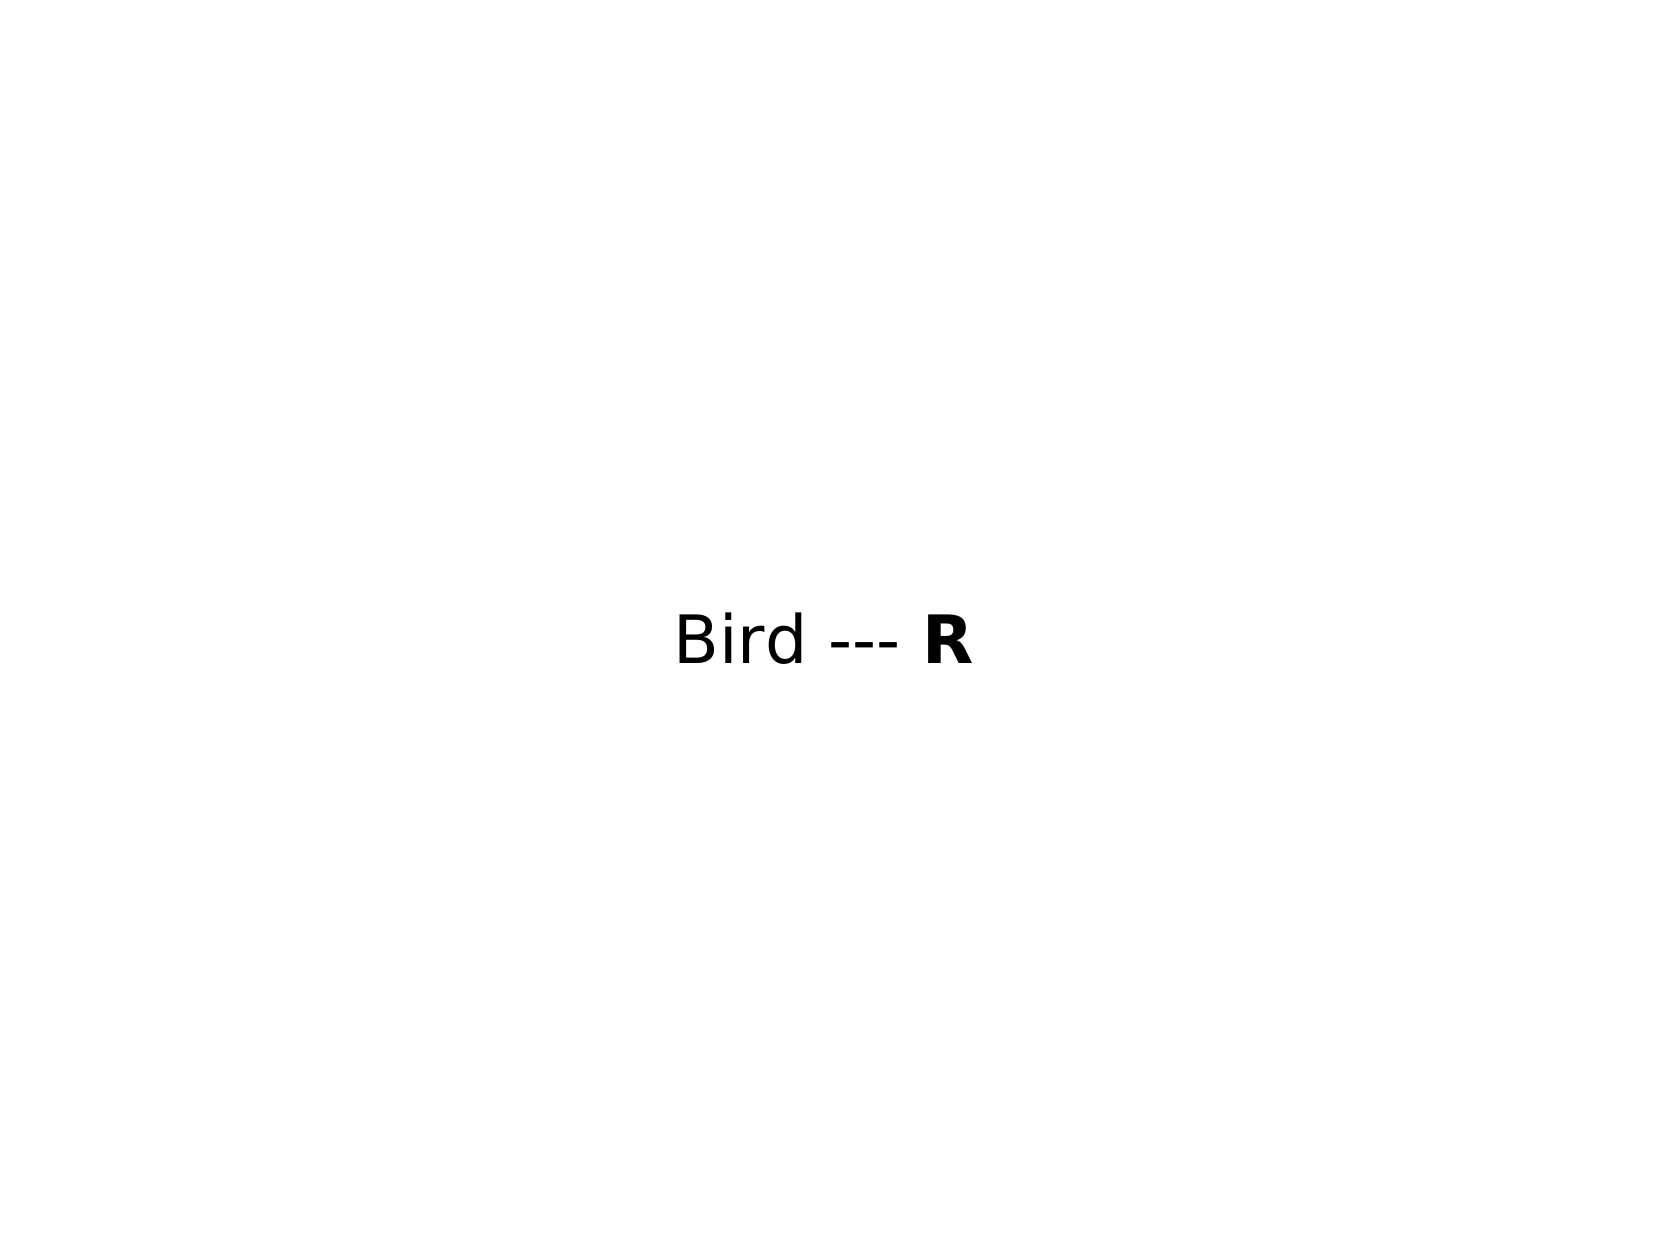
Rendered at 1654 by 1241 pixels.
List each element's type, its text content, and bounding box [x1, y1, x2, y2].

subtitle Bird --- R [82, 290, 1565, 1010]
